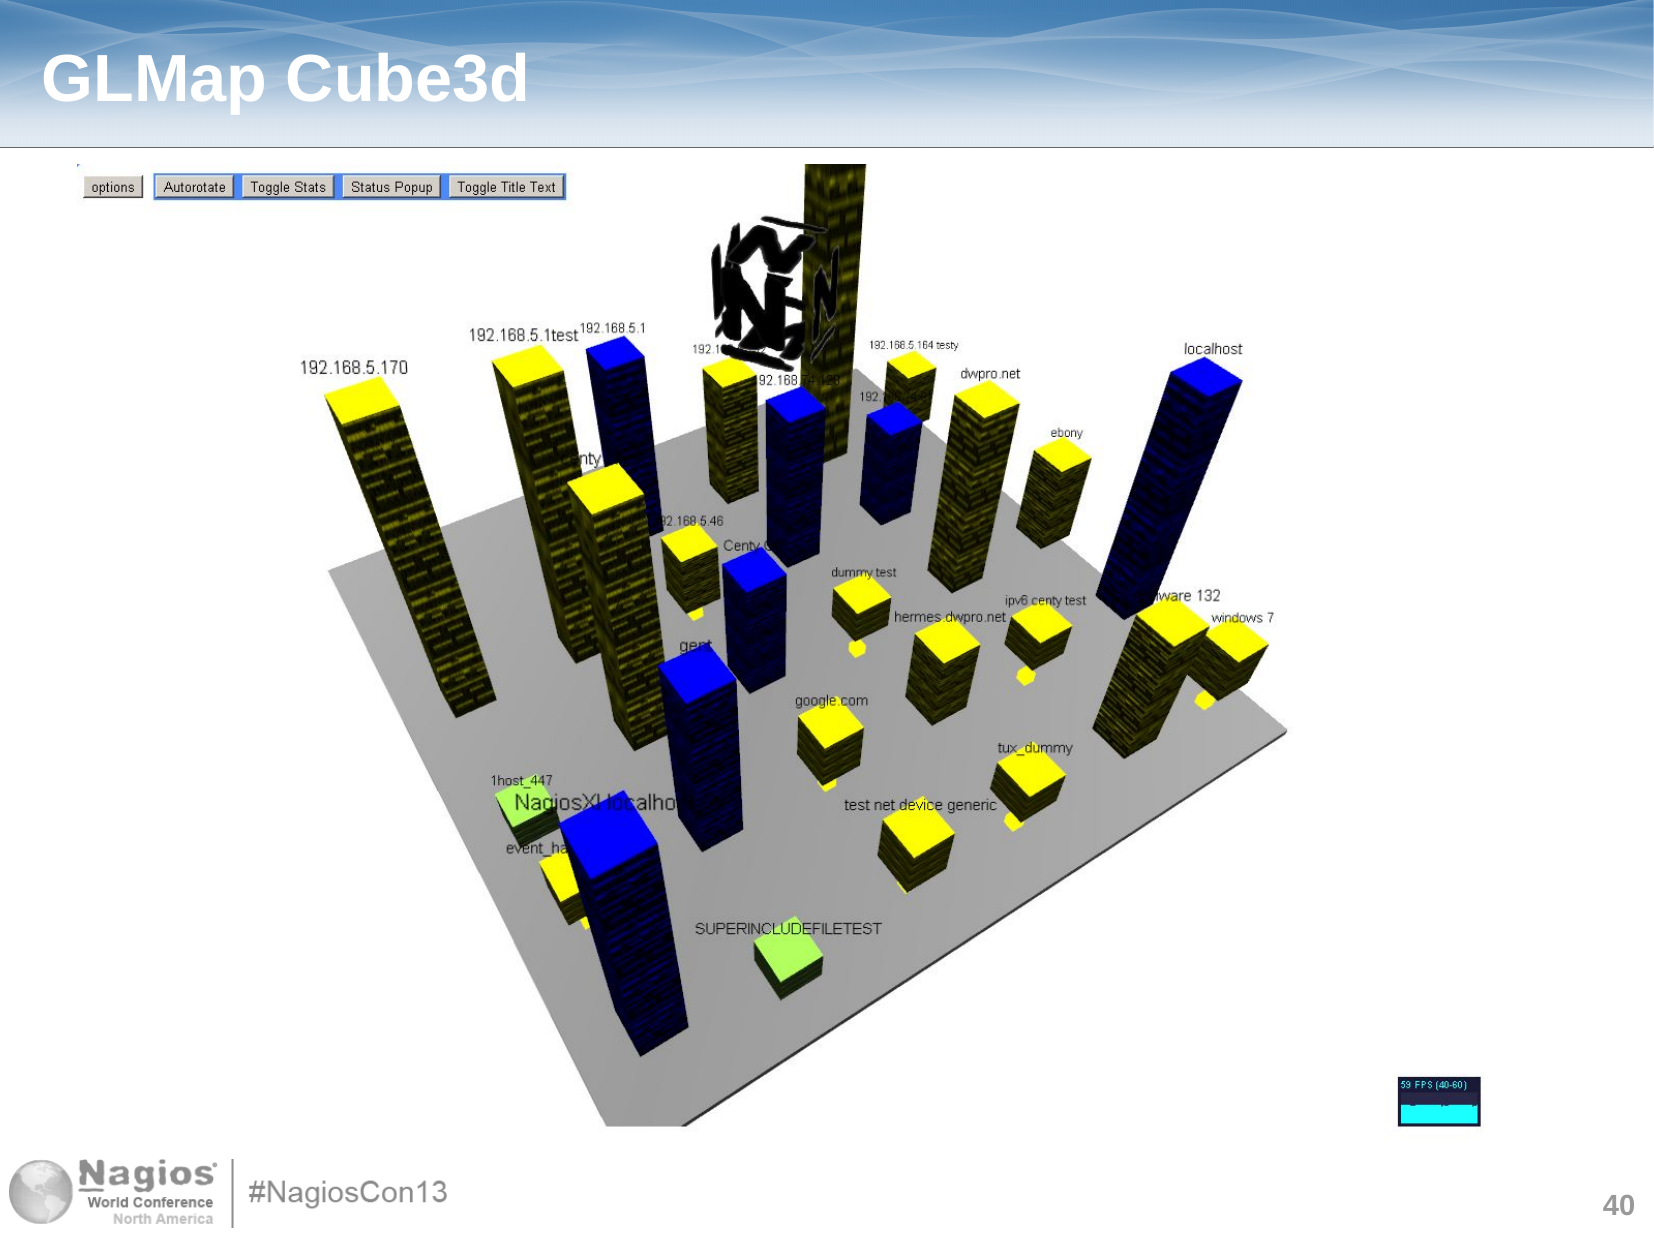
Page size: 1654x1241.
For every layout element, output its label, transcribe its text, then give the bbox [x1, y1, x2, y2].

picture [0, 0, 1654, 147]
picture [77, 164, 1491, 1141]
picture [9, 1159, 453, 1228]
title GLMap Cube3d [41, 29, 1248, 127]
